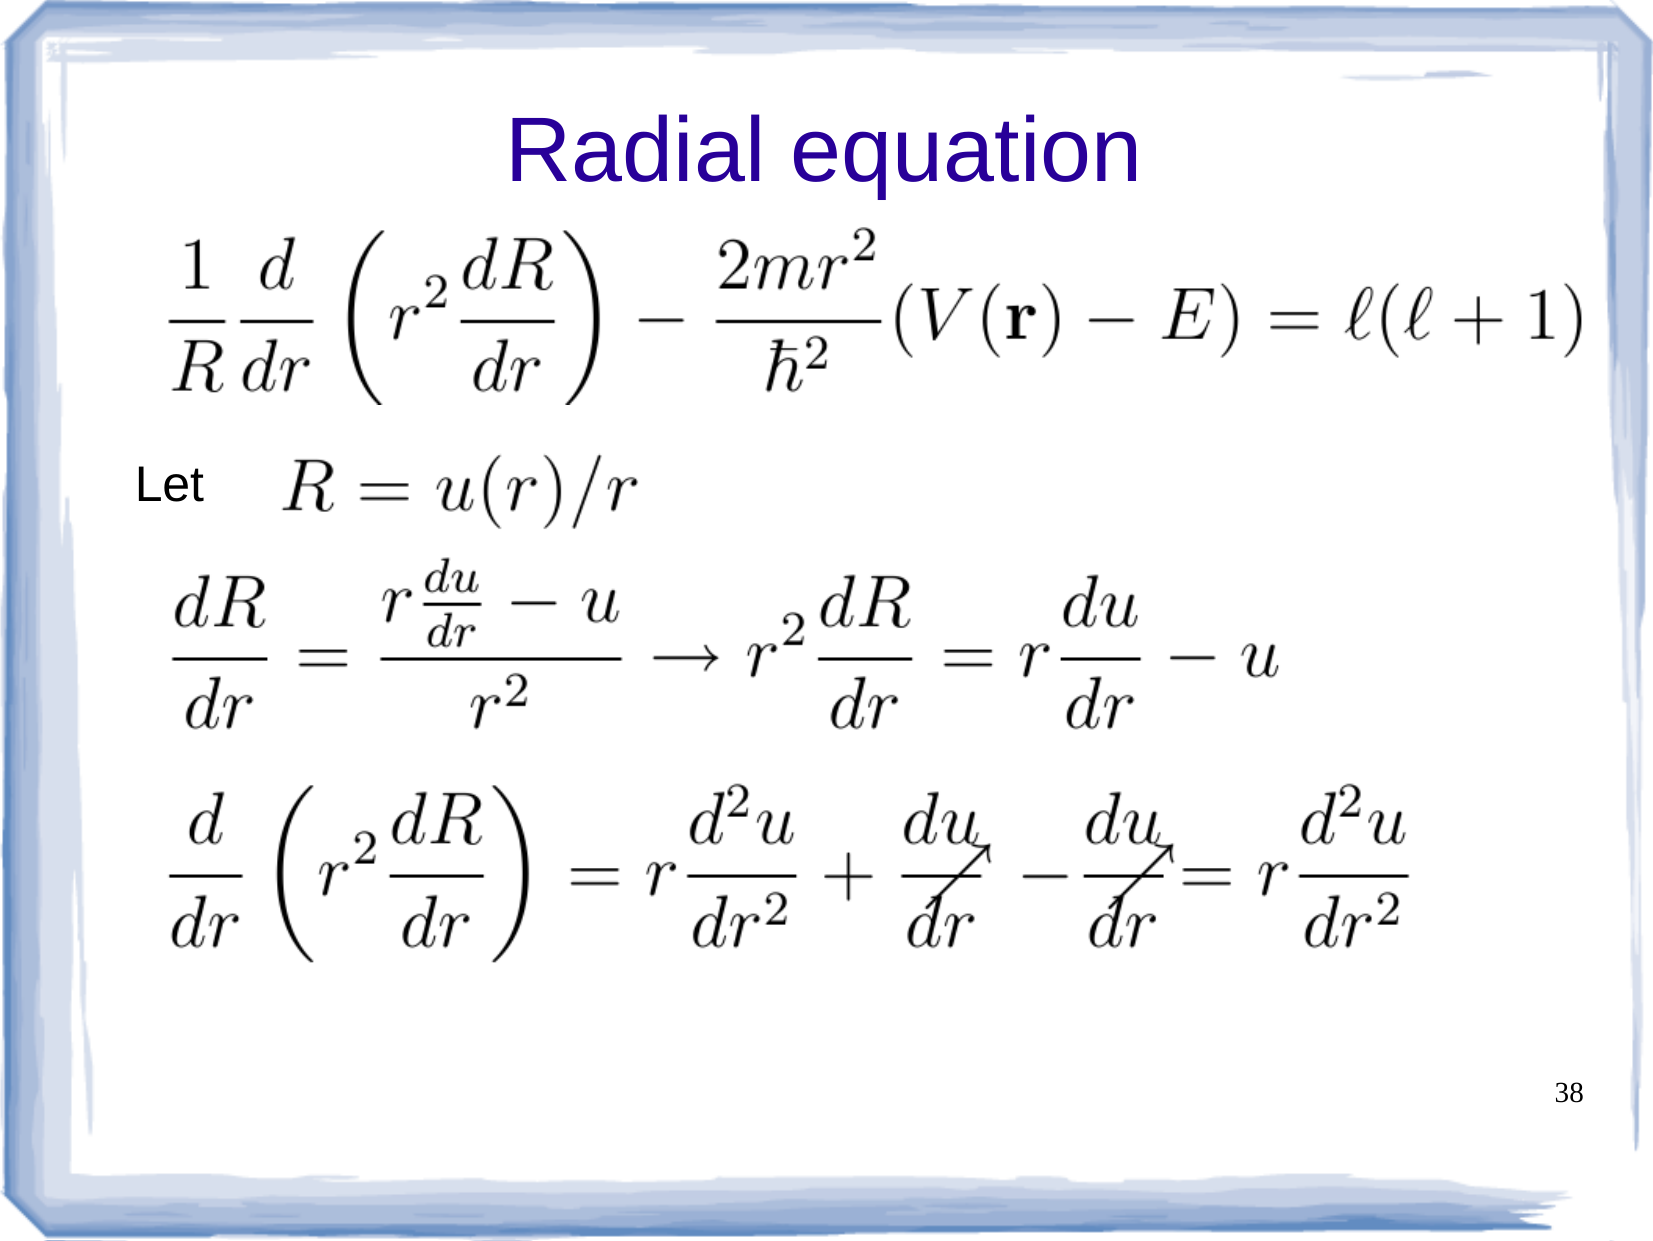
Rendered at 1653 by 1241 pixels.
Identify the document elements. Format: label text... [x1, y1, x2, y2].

picture [0, 0, 1653, 1241]
title Radial equation [82, 49, 1567, 253]
text_box Let [120, 450, 256, 521]
